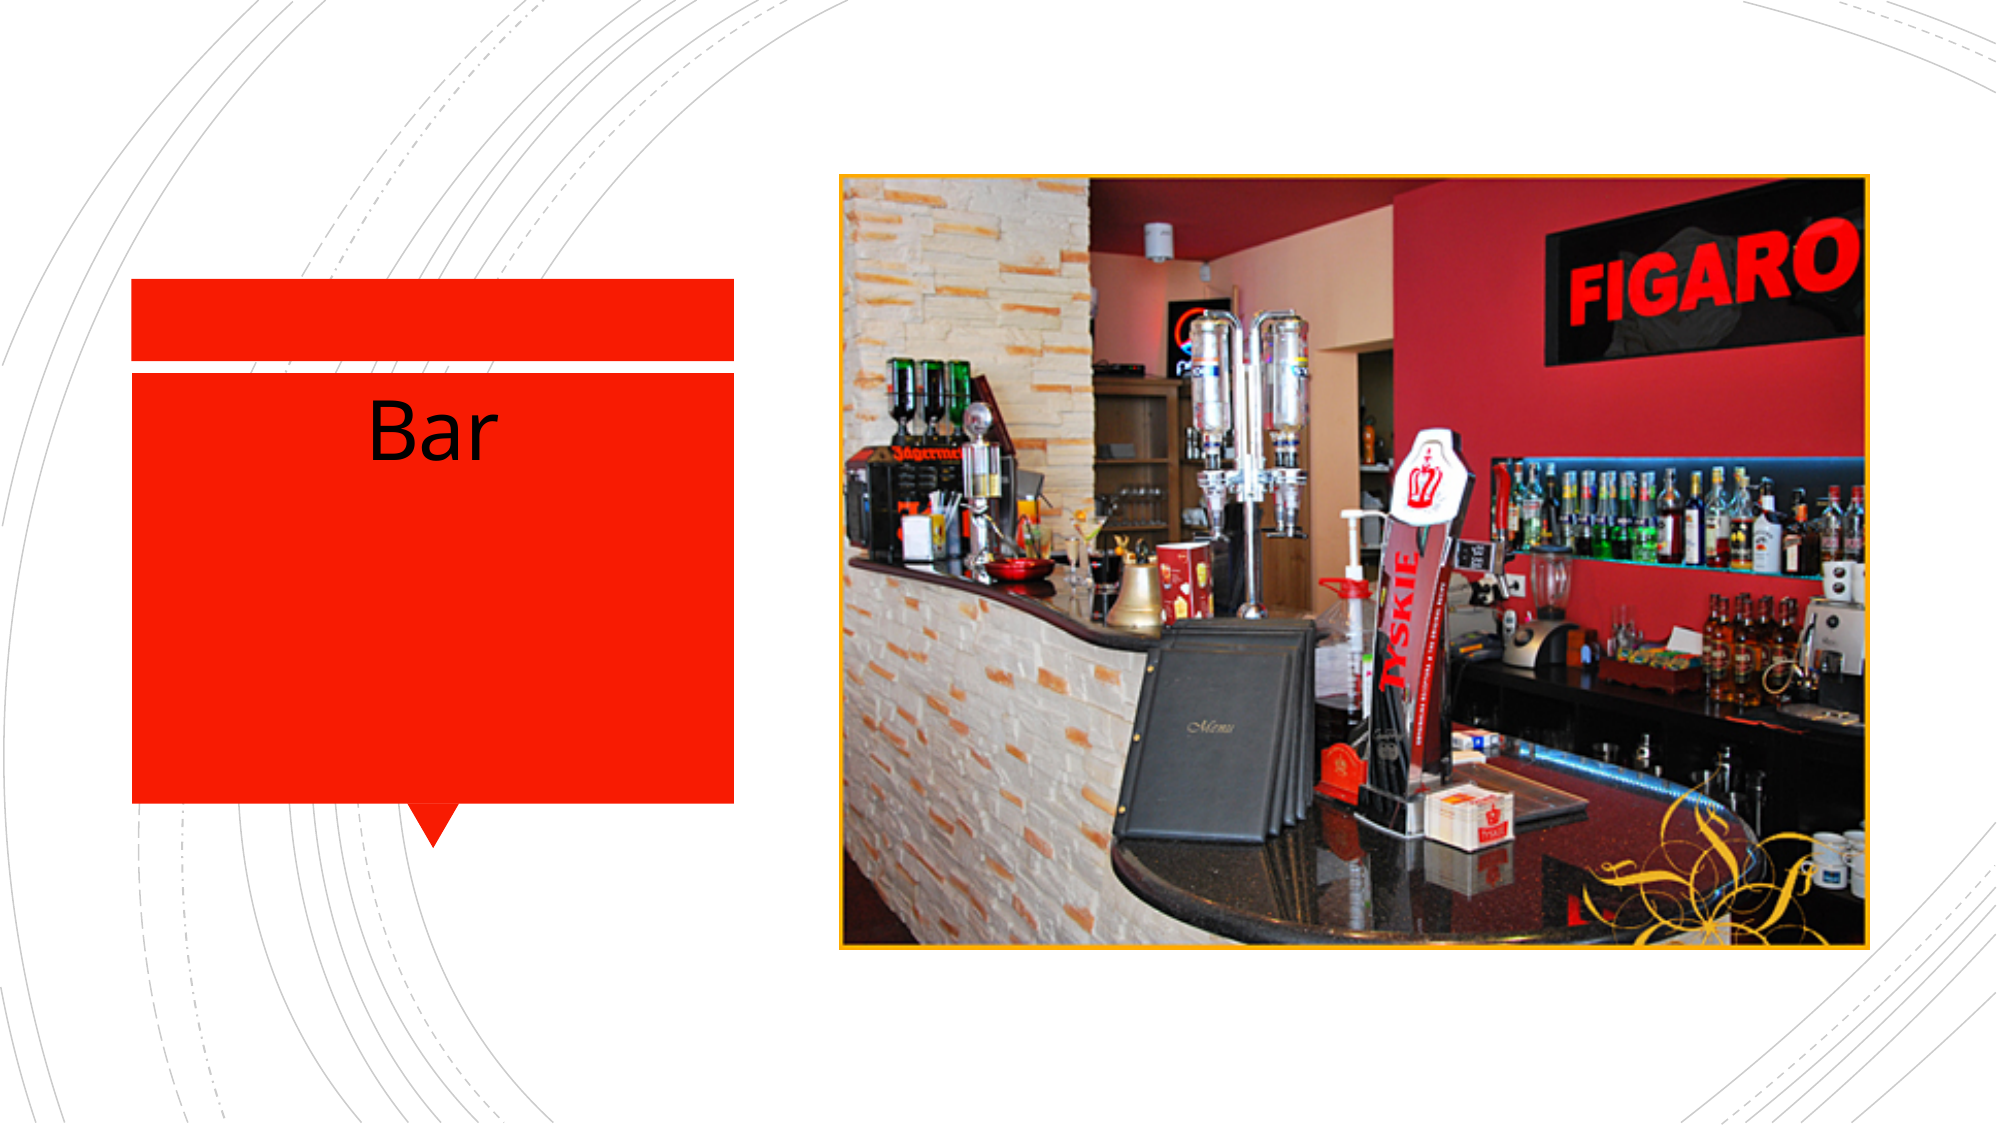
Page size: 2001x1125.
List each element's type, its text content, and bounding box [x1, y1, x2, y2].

picture [839, 174, 1870, 950]
title Bar [145, 385, 720, 789]
